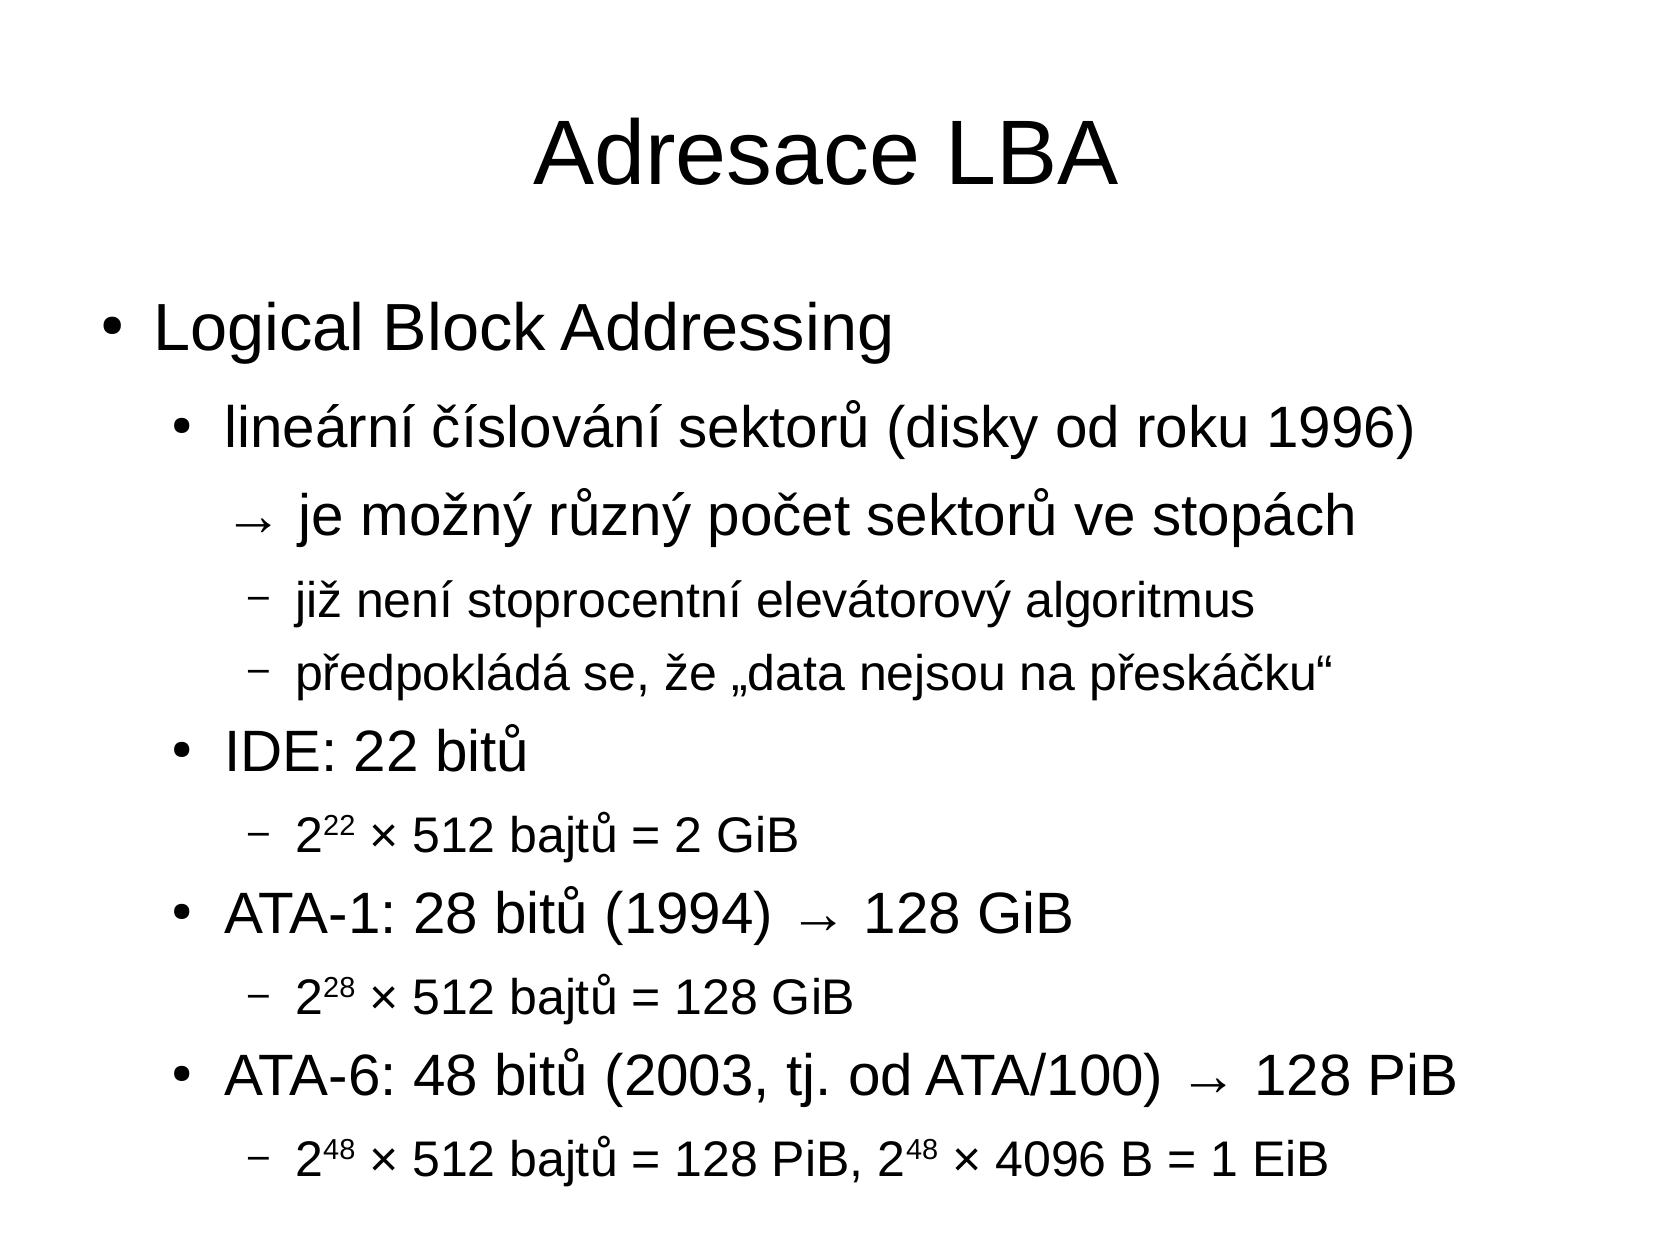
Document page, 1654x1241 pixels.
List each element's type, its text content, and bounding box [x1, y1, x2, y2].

list Logical Block Addressing lineární číslování sektorů (disky od roku 1996) → je možný různý počet sektorů ve stopách již není stoprocentní elevátorový algoritmus předpokládá se, že „data nejsou na přeskáčku“ IDE: 22 bitů 222 × 512 bajtů = 2 GiB ATA-1: 28 bitů (1994) → 128 GiB 228 × 512 bajtů = 128 GiB ATA-6: 48 bitů (2003, tj. od ATA/100) → 128 PiB 248 × 512 bajtů = 128 PiB, 248 × 4096 B = 1 EiB [82, 290, 1571, 1194]
title Adresace LBA [82, 49, 1571, 257]
